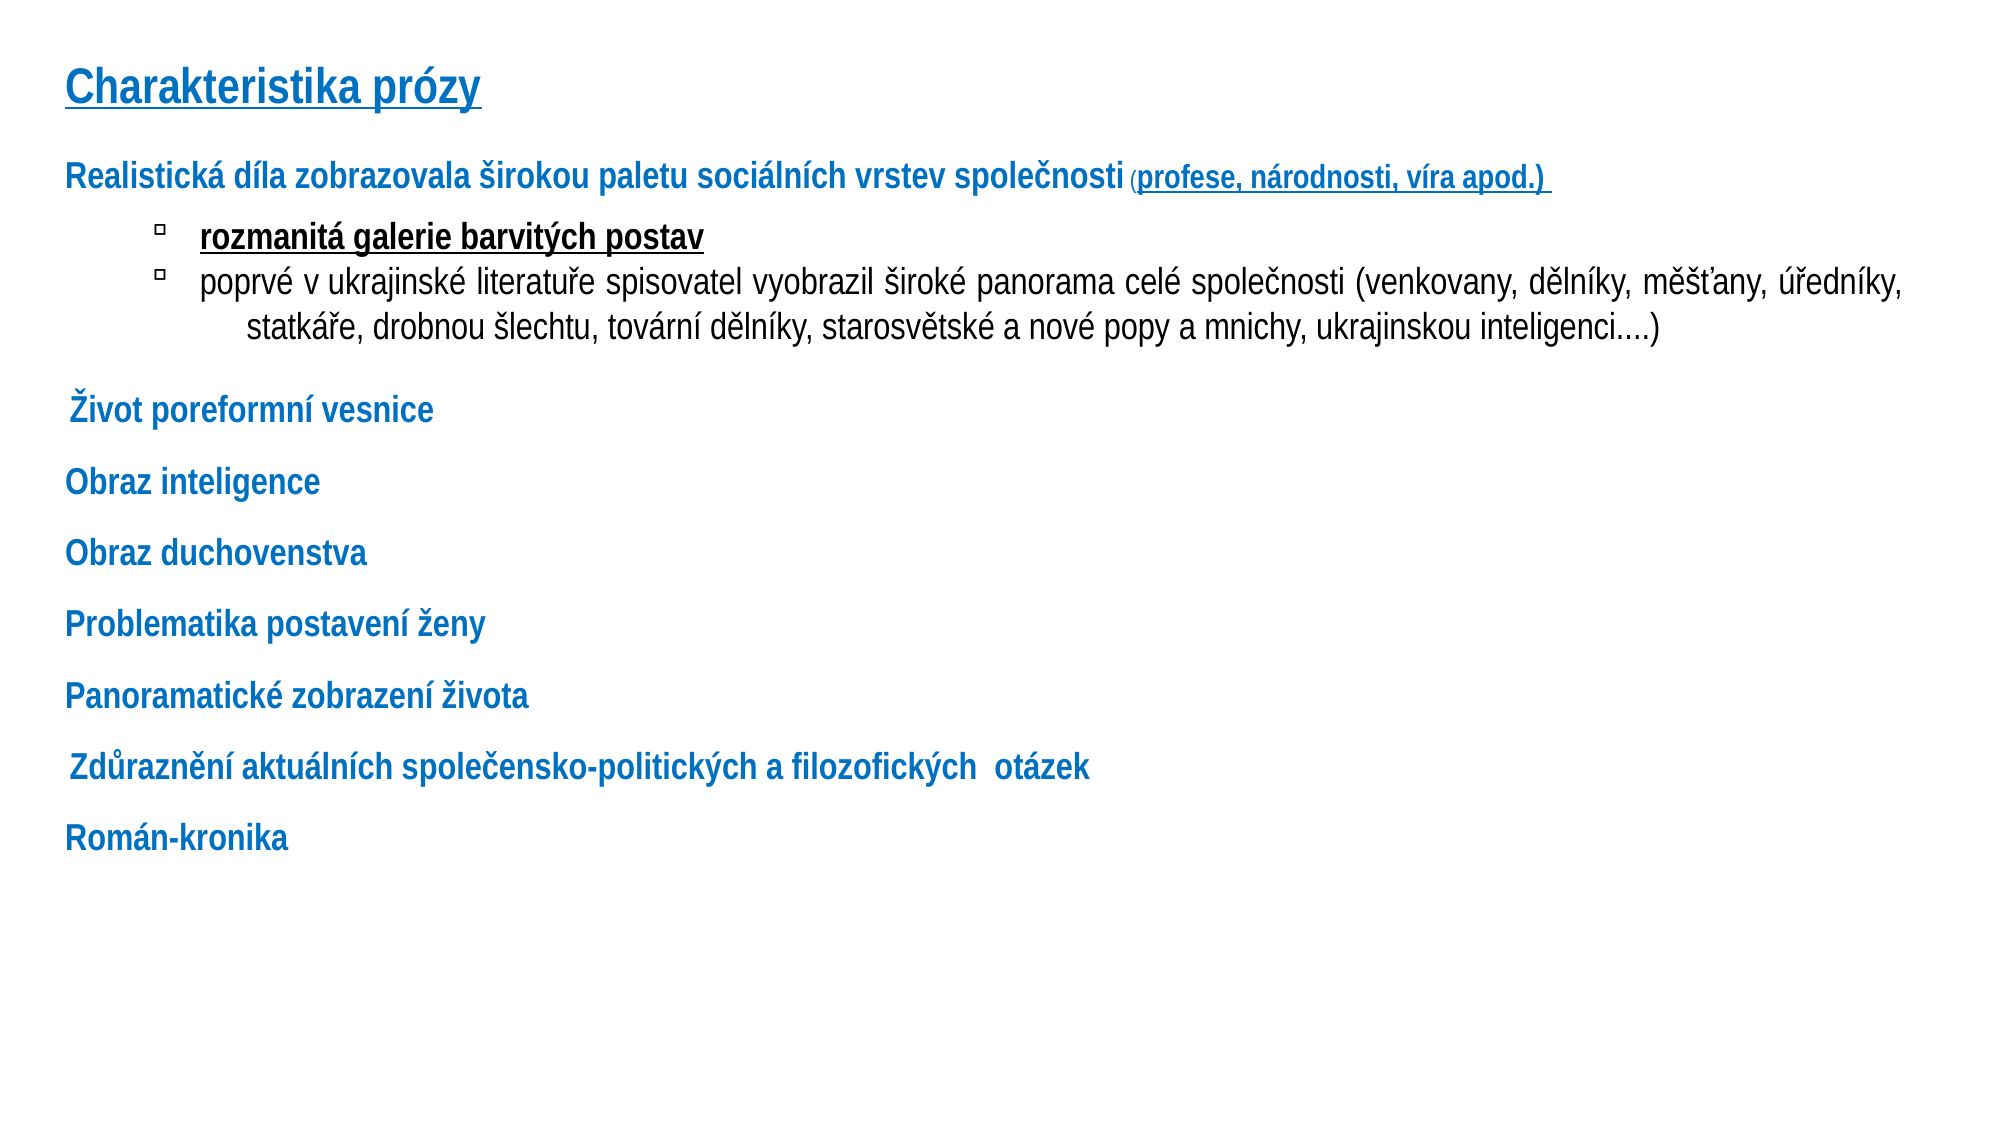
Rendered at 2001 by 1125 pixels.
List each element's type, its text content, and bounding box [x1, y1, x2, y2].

text_box Charakteristika prózy [50, 46, 1051, 122]
text_box Román-kronika [50, 805, 1057, 867]
text_box Panoramatické zobrazení života [50, 663, 1057, 724]
text_box Obraz inteligence [50, 449, 1057, 510]
text_box Život poreformní vesnice [54, 377, 1061, 439]
text_box Realistická díla zobrazovala širokou paletu sociálních vrstev společnosti (profese, národnosti, víra apod.) [50, 143, 1719, 204]
text_box Zdůraznění aktuálních společensko-politických a filozofických otázek [54, 734, 1185, 795]
text_box Obraz duchovenstva [50, 520, 1057, 582]
text_box rozmanitá galerie barvitých postav poprvé v ukrajinské literatuře spisovatel vyobrazil široké panorama celé společnosti (venkovany, dělníky, měšťany, úředníky, statkáře, drobnou šlechtu, tovární dělníky, starosvětské a nové popy a mnichy, ukrajinskou inteligenci....) [0, 204, 1919, 356]
text_box Problematika postavení ženy [50, 591, 1057, 653]
